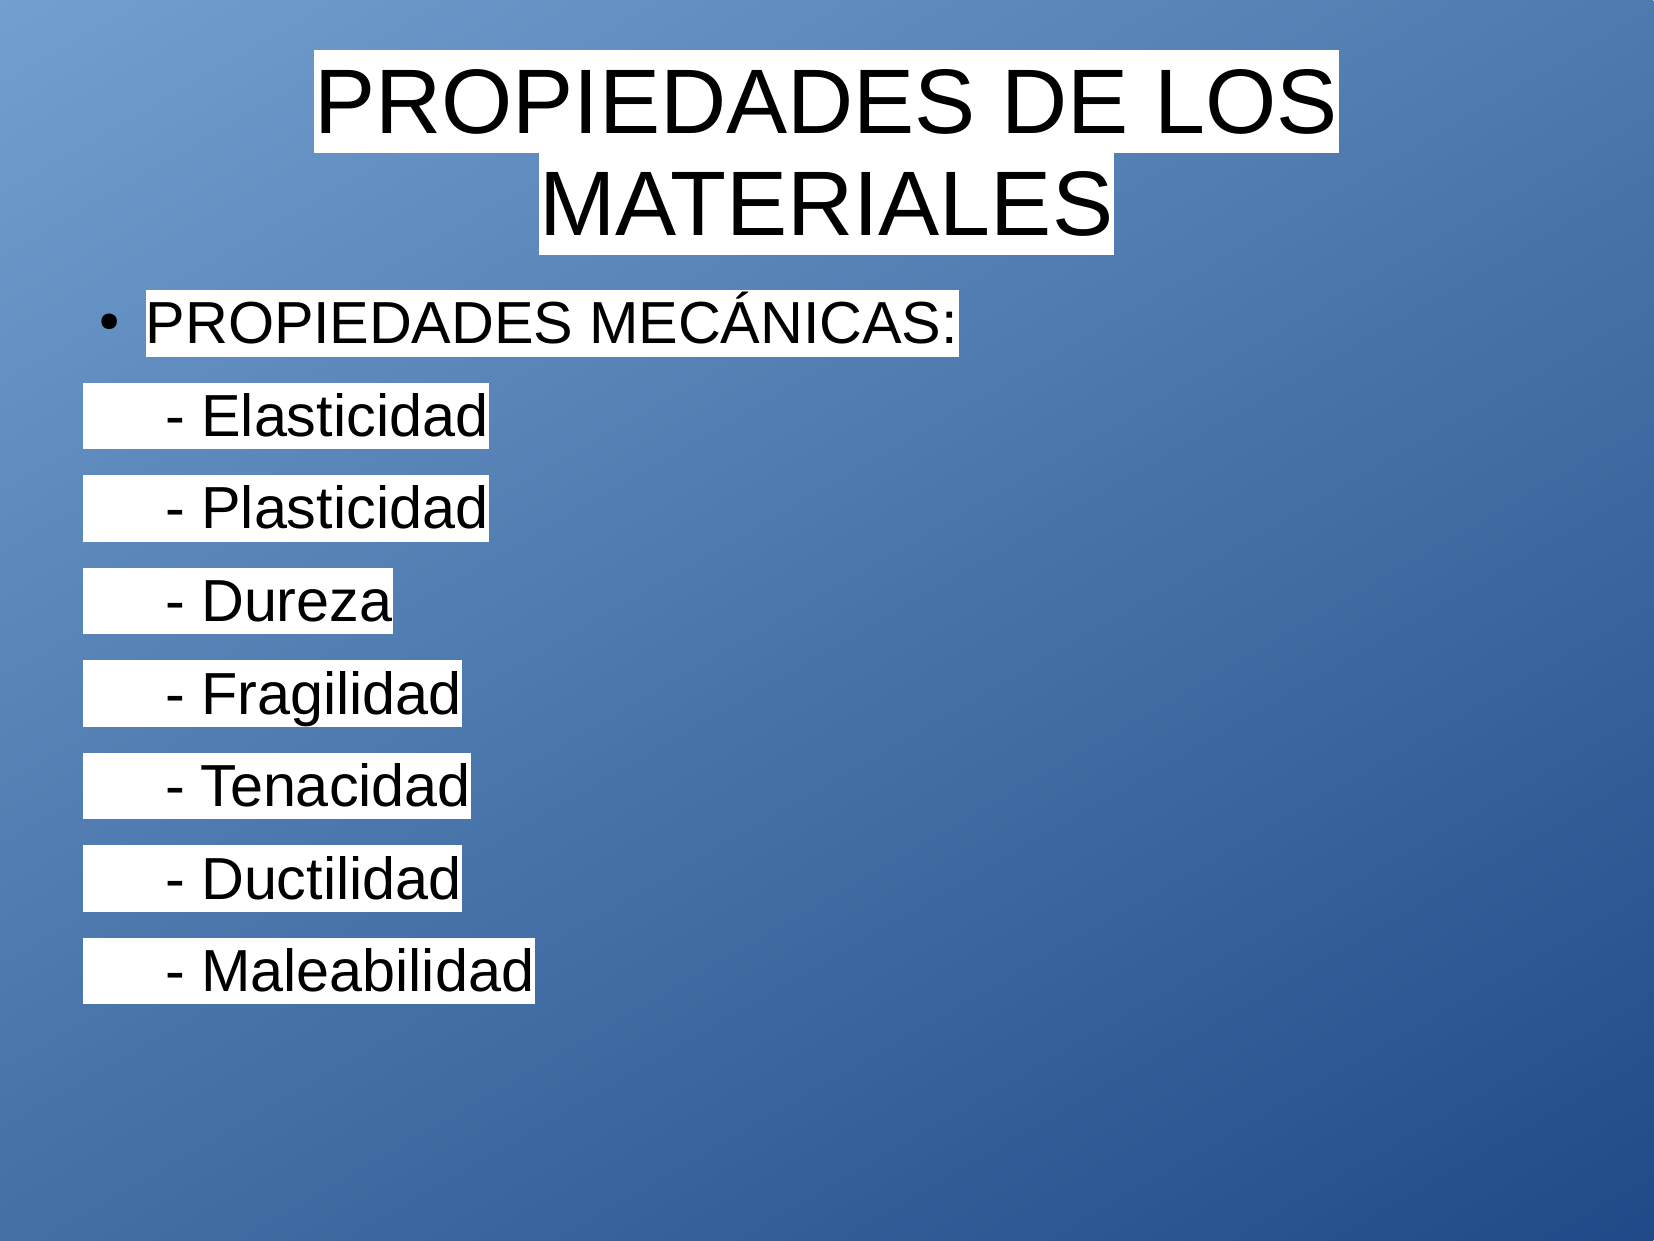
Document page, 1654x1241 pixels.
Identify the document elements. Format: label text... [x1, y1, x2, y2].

title PROPIEDADES DE LOS MATERIALES [82, 49, 1571, 257]
list PROPIEDADES MECÁNICAS: - Elasticidad - Plasticidad - Dureza - Fragilidad - Tenacidad - Ductilidad - Maleabilidad [82, 290, 1571, 1010]
